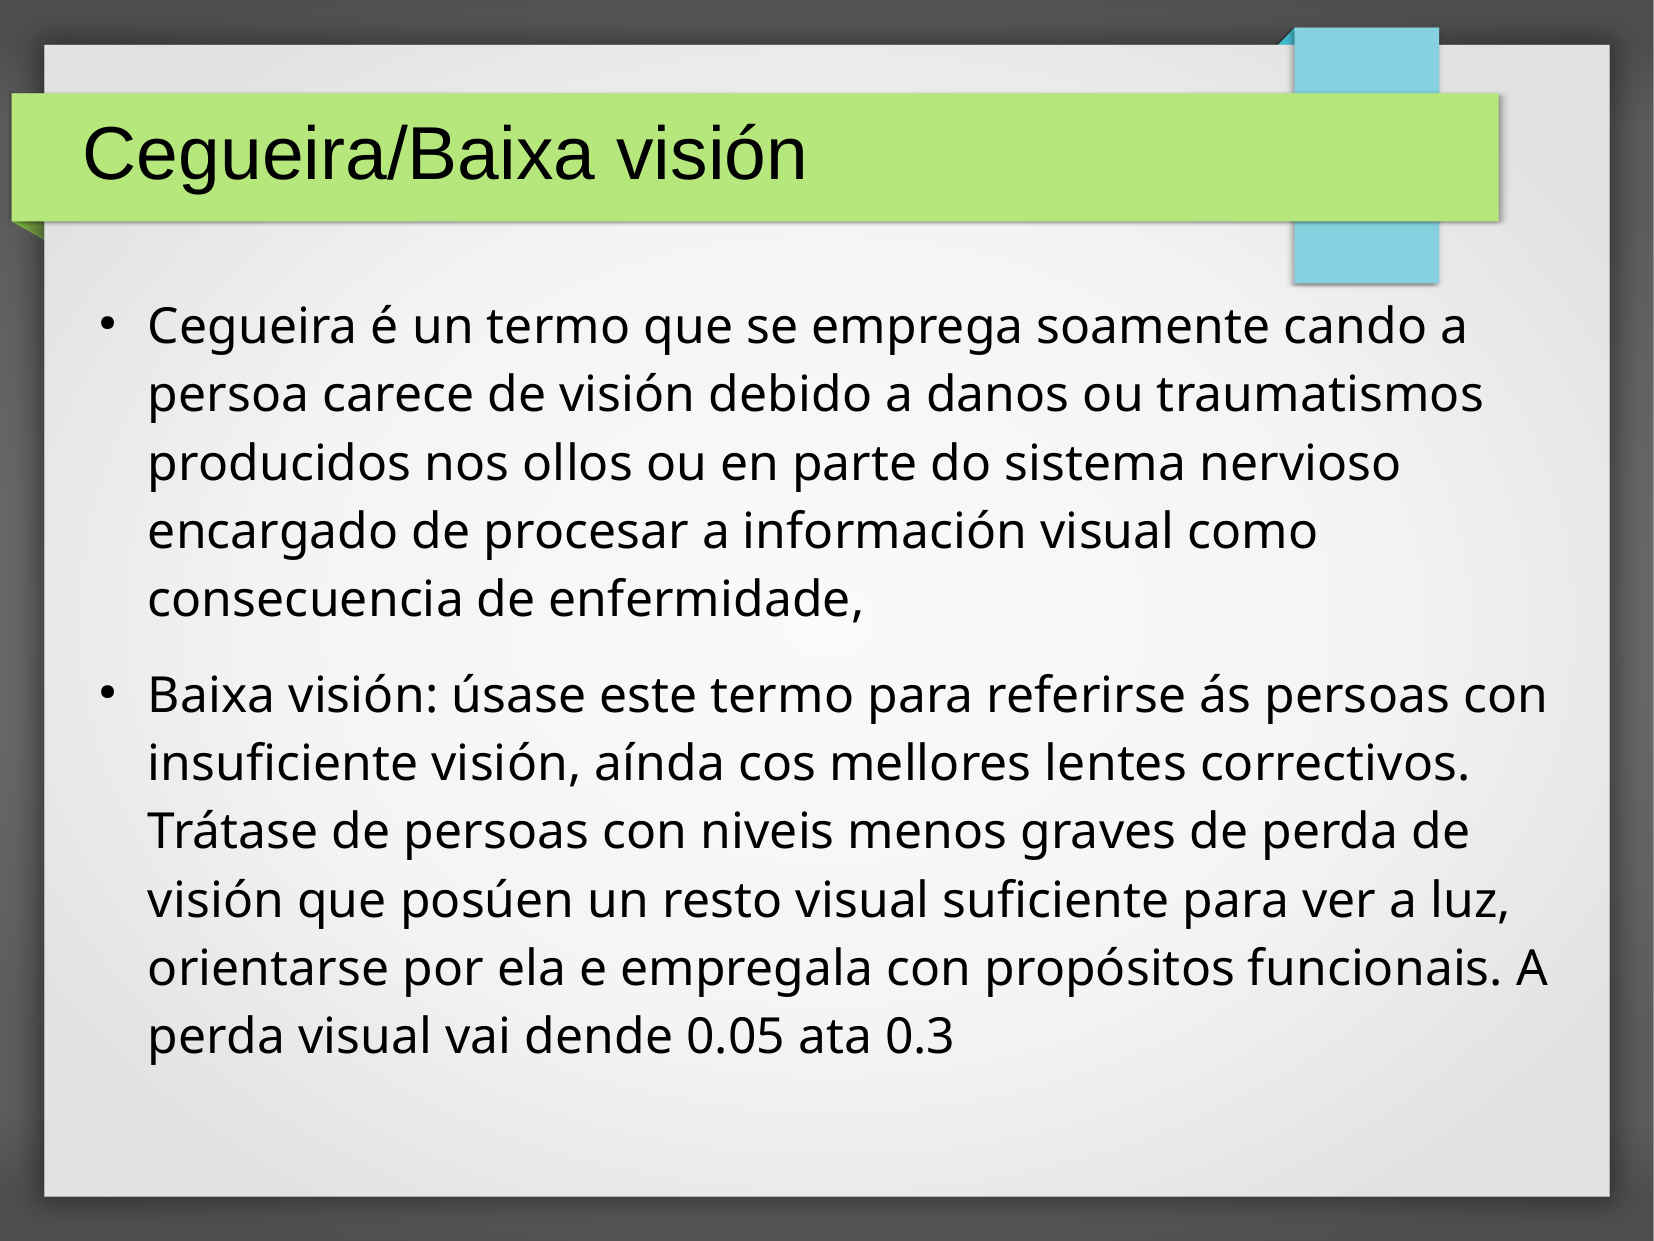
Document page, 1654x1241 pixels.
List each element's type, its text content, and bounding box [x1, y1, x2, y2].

title Cegueira/Baixa visión [82, 94, 1264, 213]
list Cegueira é un termo que se emprega soamente cando a persoa carece de visión debido a danos ou traumatismos producidos nos ollos ou en parte do sistema nervioso encargado de procesar a información visual como consecuencia de enfermidade, Baixa visión: úsase este termo para referirse ás persoas con insuficiente visión, aínda cos mellores lentes correctivos. Trátase de persoas con niveis menos graves de perda de visión que posúen un resto visual suficiente para ver a luz, orientarse por ela e empregala con propósitos funcionais. A perda visual vai dende 0.05 ata 0.3 [82, 290, 1571, 1082]
picture [0, 0, 1654, 1241]
